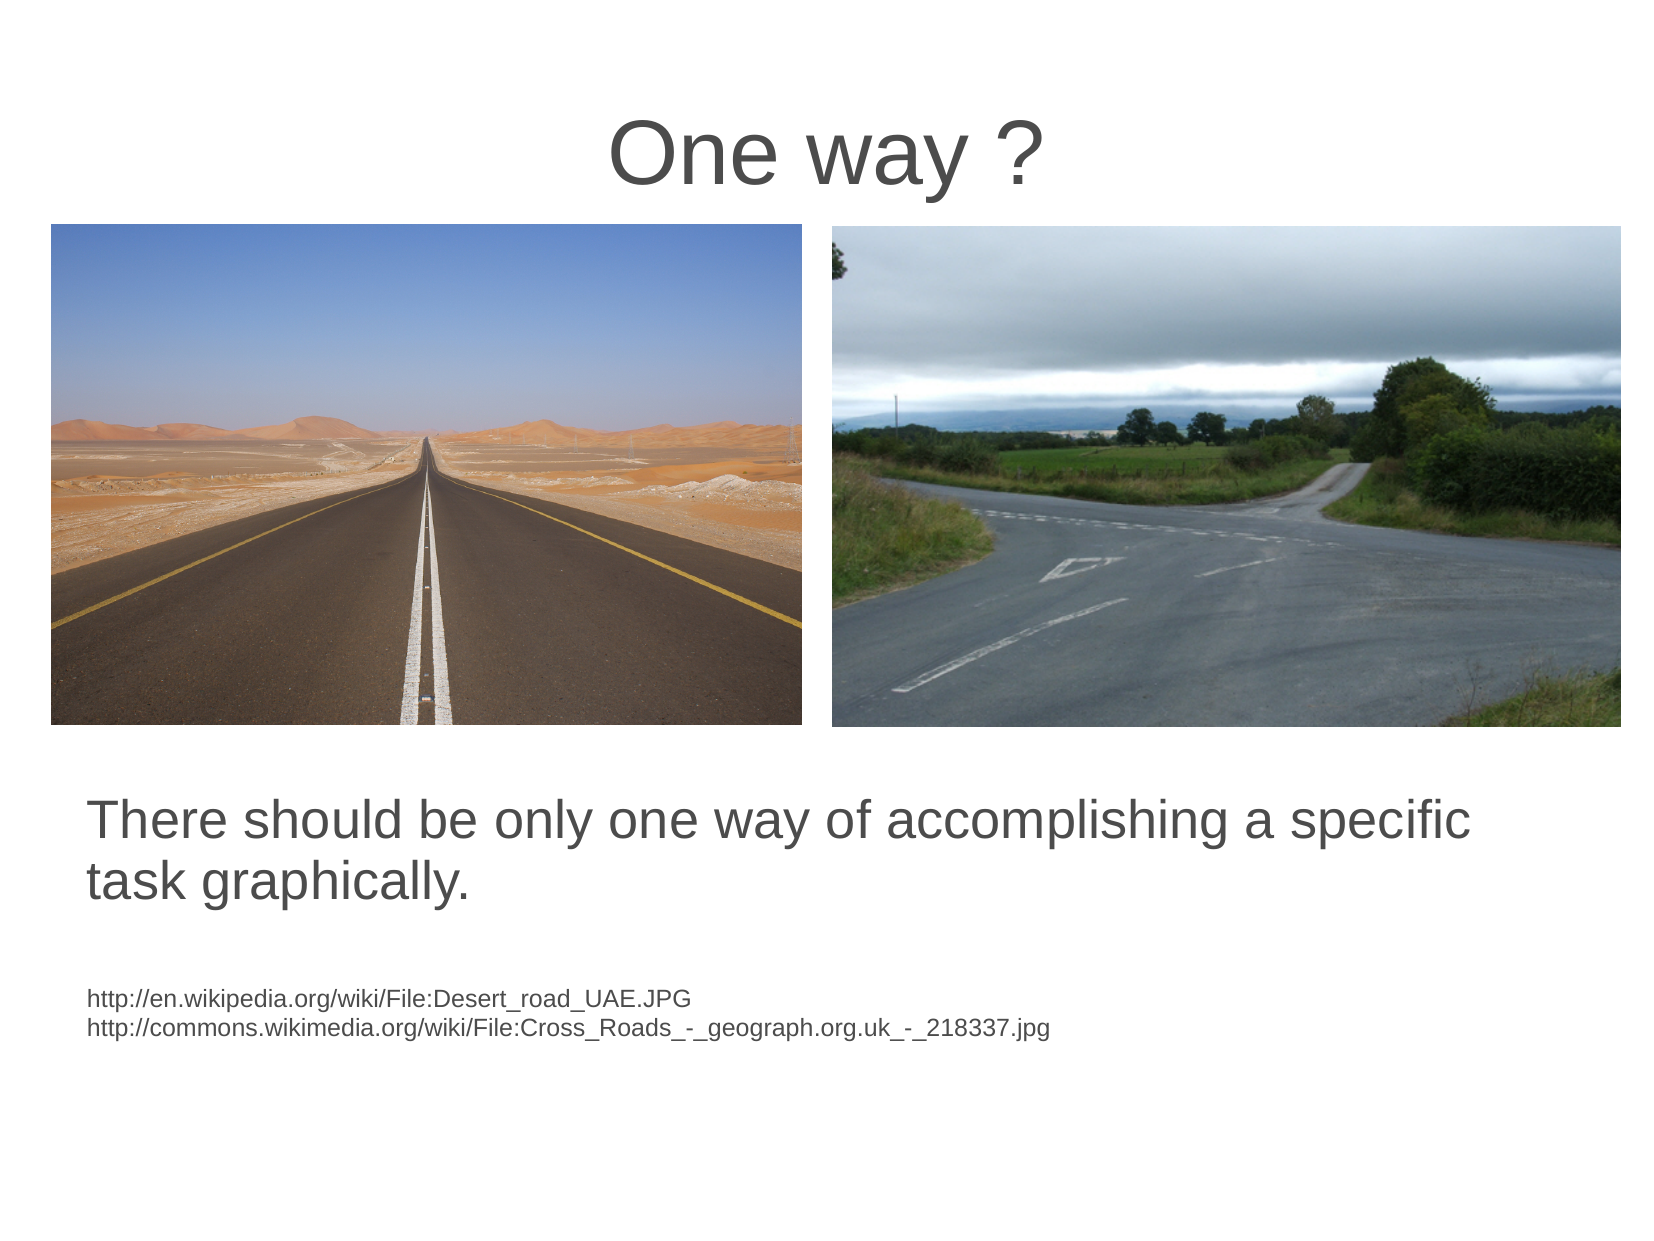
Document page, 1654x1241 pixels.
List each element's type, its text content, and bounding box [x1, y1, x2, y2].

subtitle There should be only one way of accomplishing a specific task graphically. http://en.wikipedia.org/wiki/File:Desert_road_UAE.JPG http://commons.wikimedia.org/wiki/File:Cross_Roads_-_geograph.org.uk_-_218337.jpg [86, 712, 1576, 1119]
picture [51, 224, 802, 725]
picture [832, 226, 1621, 727]
title One way ? [82, 56, 1571, 250]
